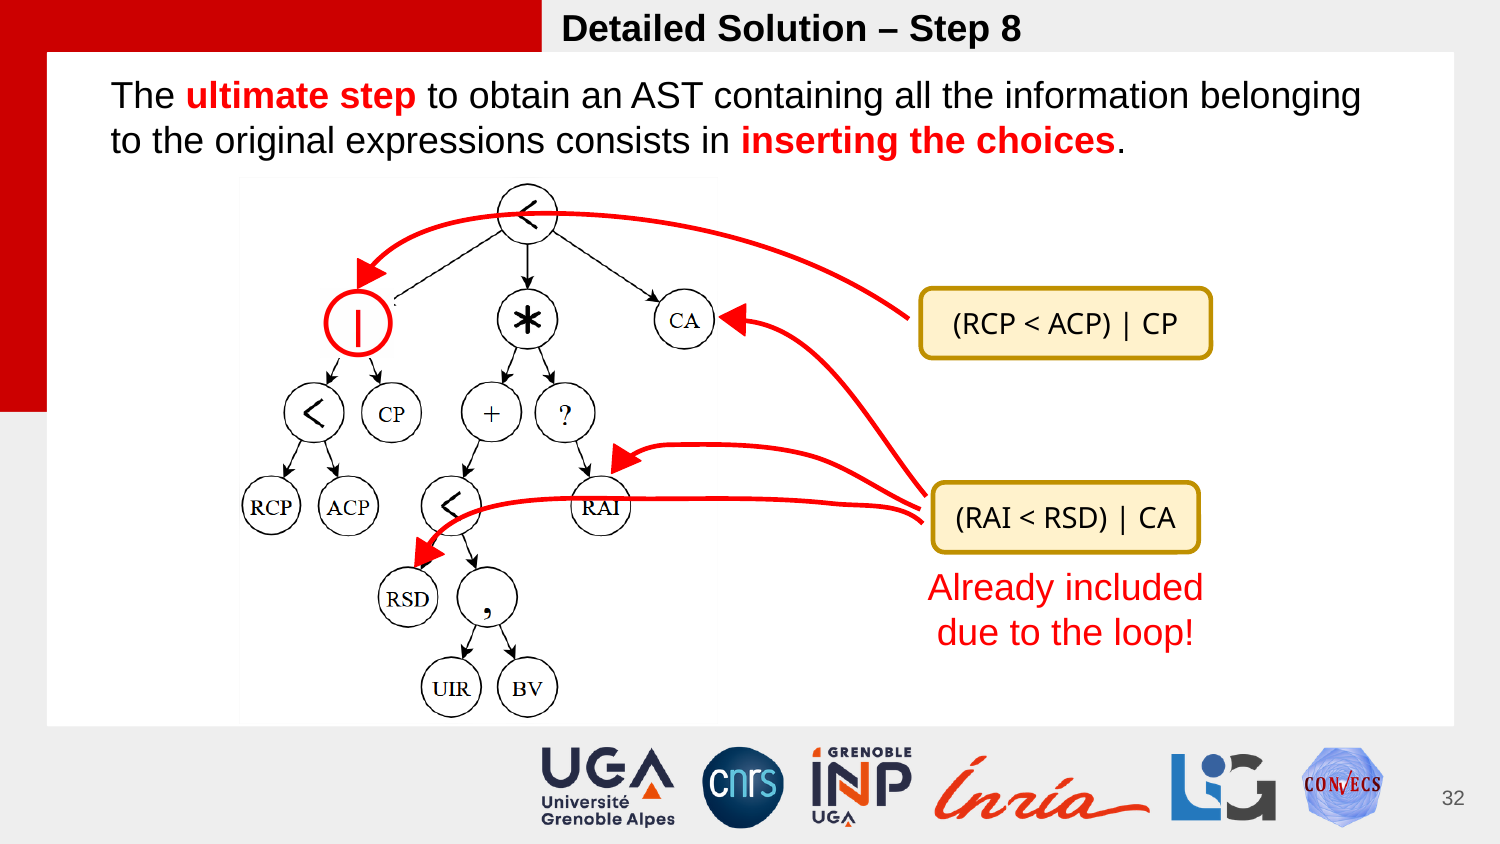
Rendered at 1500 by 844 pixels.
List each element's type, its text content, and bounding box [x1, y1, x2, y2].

text_box [611, 444, 641, 474]
slide_number <numéro> [1389, 764, 1480, 830]
picture [0, 0, 1500, 844]
text_box Detailed Solution – Step 8 [546, 0, 1441, 55]
text_box The ultimate step to obtain an AST containing all the information belonging to the original expressions consists in inserting the choices. [95, 67, 1405, 225]
text_box [414, 537, 445, 567]
text_box (RCP < ACP) | CP [920, 288, 1211, 359]
text_box [357, 258, 386, 289]
text_box (RAI < RSD) | CA [933, 482, 1199, 553]
text_box [719, 303, 746, 336]
text_box Already included due to the loop! [870, 568, 1261, 647]
